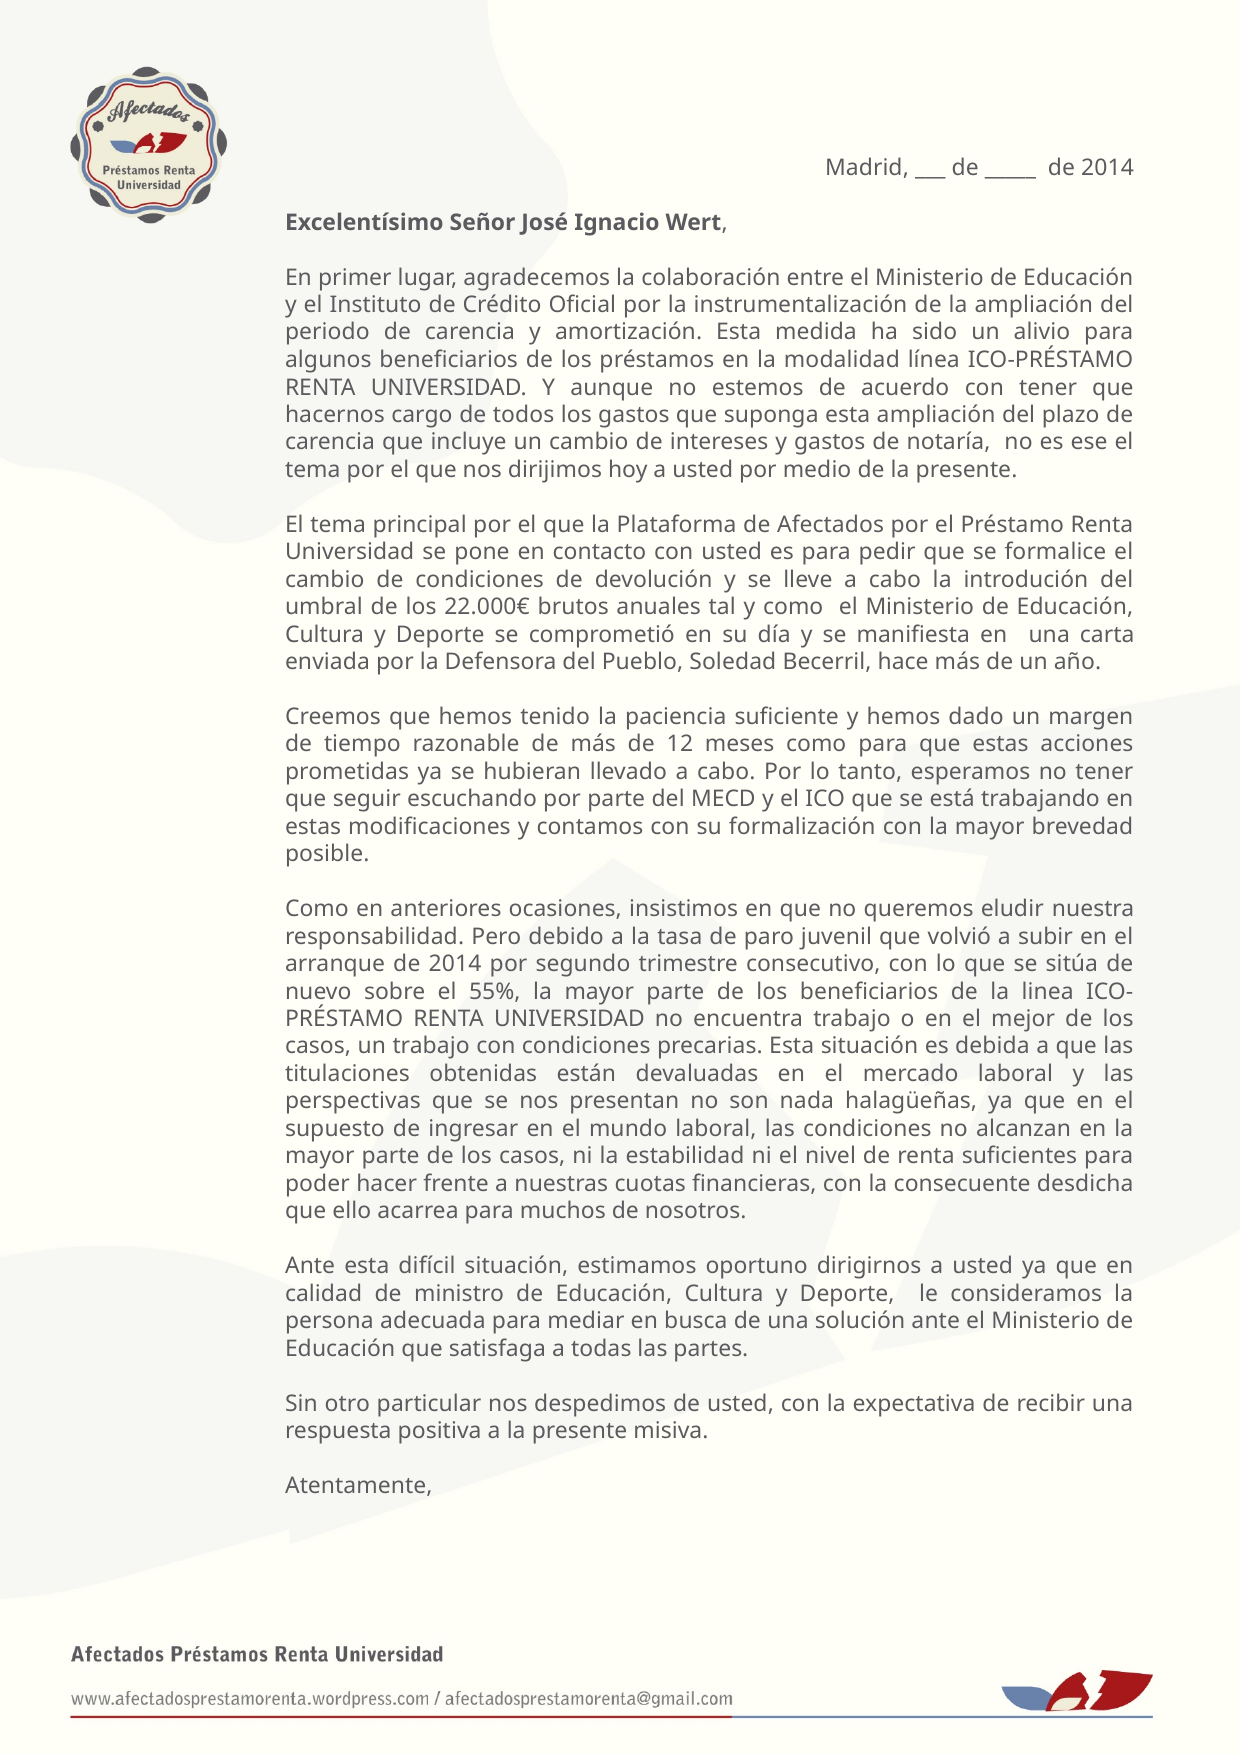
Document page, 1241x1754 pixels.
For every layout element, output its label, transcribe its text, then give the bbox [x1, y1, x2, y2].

picture [0, 0, 1241, 1754]
text_box Madrid, ___ de _____ de 2014 Excelentísimo Señor José Ignacio Wert, En primer lugar, agradecemos la colaboración entre el Ministerio de Educación y el Instituto de Crédito Oficial por la instrumentalización de la ampliación del periodo de carencia y amortización. Esta medida ha sido un alivio para algunos beneficiarios de los préstamos en la modalidad línea ICO-PRÉSTAMO RENTA UNIVERSIDAD. Y aunque no estemos de acuerdo con tener que hacernos cargo de todos los gastos que suponga esta ampliación del plazo de carencia que incluye un cambio de intereses y gastos de notaría, no es ese el tema por el que nos dirijimos hoy a usted por medio de la presente. El tema principal por el que la Plataforma de Afectados por el Préstamo Renta Universidad se pone en contacto con usted es para pedir que se formalice el cambio de condiciones de devolución y se lleve a cabo la introdución del umbral de los 22.000€ brutos anuales tal y como el Ministerio de Educación, Cultura y Deporte se comprometió en su día y se manifiesta en una carta enviada por la Defensora del Pueblo, Soledad Becerril, hace más de un año. Creemos que hemos tenido la paciencia suficiente y hemos dado un margen de tiempo razonable de más de 12 meses como para que estas acciones prometidas ya se hubieran llevado a cabo. Por lo tanto, esperamos no tener que seguir escuchando por parte del MECD y el ICO que se está trabajando en estas modificaciones y contamos con su formalización con la mayor brevedad posible. Como en anteriores ocasiones, insistimos en que no queremos eludir nuestra responsabilidad. Pero debido a la tasa de paro juvenil que volvió a subir en el arranque de 2014 por segundo trimestre consecutivo, con lo que se sitúa de nuevo sobre el 55%, la mayor parte de los beneficiarios de la linea ICO-PRÉSTAMO RENTA UNIVERSIDAD no encuentra trabajo o en el mejor de los casos, un trabajo con condiciones precarias. Esta situación es debida a que las titulaciones obtenidas están devaluadas en el mercado laboral y las perspectivas que se nos presentan no son nada halagüeñas, ya que en el supuesto de ingresar en el mundo laboral, las condiciones no alcanzan en la mayor parte de los casos, ni la estabilidad ni el nivel de renta suficientes para poder hacer frente a nuestras cuotas financieras, con la consecuente desdicha que ello acarrea para muchos de nosotros. Ante esta difícil situación, estimamos oportuno dirigirnos a usted ya que en calidad de ministro de Educación, Cultura y Deporte, le consideramos la persona adecuada para mediar en busca de una solución ante el Ministerio de Educación que satisfaga a todas las partes. Sin otro particular nos despedimos de usted, con la expectativa de recibir una respuesta positiva a la presente misiva. Atentamente, [269, 89, 1150, 1365]
